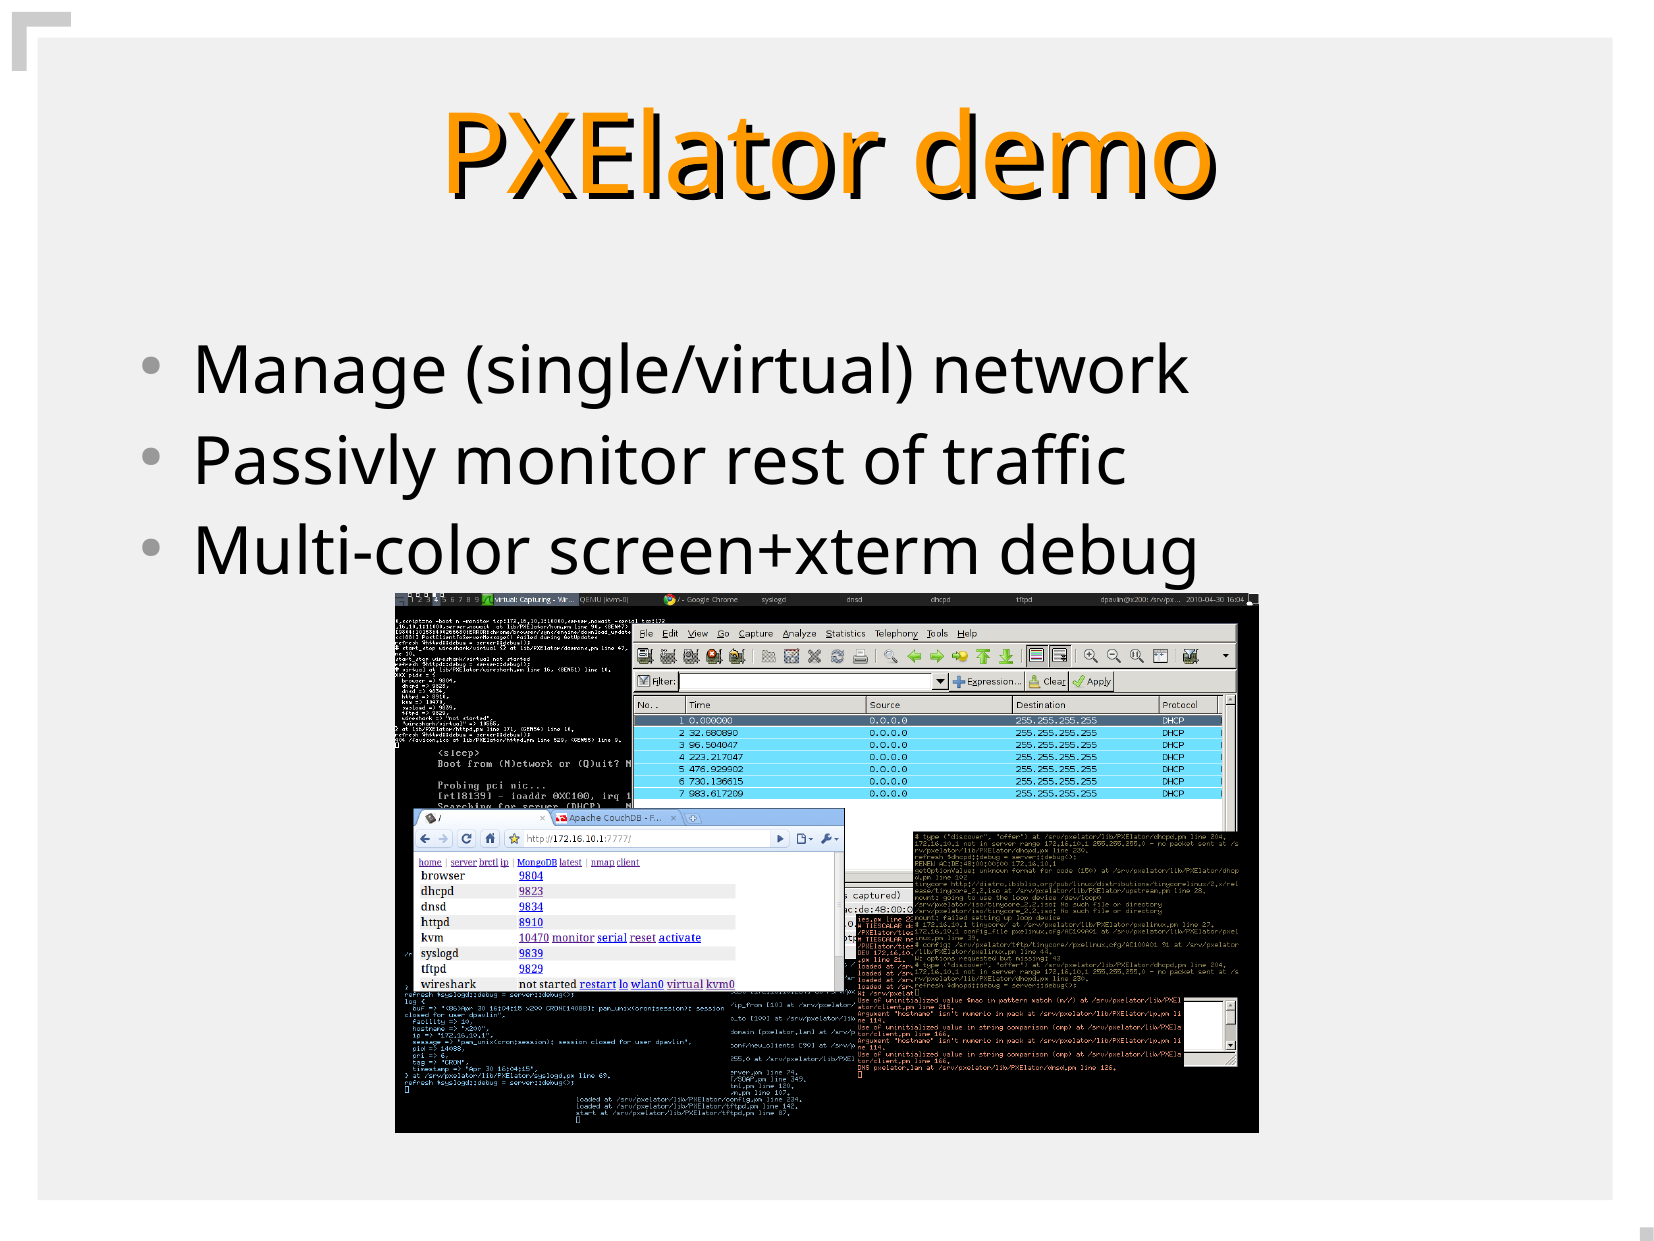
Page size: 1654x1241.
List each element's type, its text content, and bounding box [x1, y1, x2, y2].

list Manage (single/virtual) network Passivly monitor rest of traffic Multi-color screen+xterm debug [121, 322, 1561, 1132]
picture [395, 593, 1259, 1133]
title PXElator demo [121, 46, 1534, 254]
